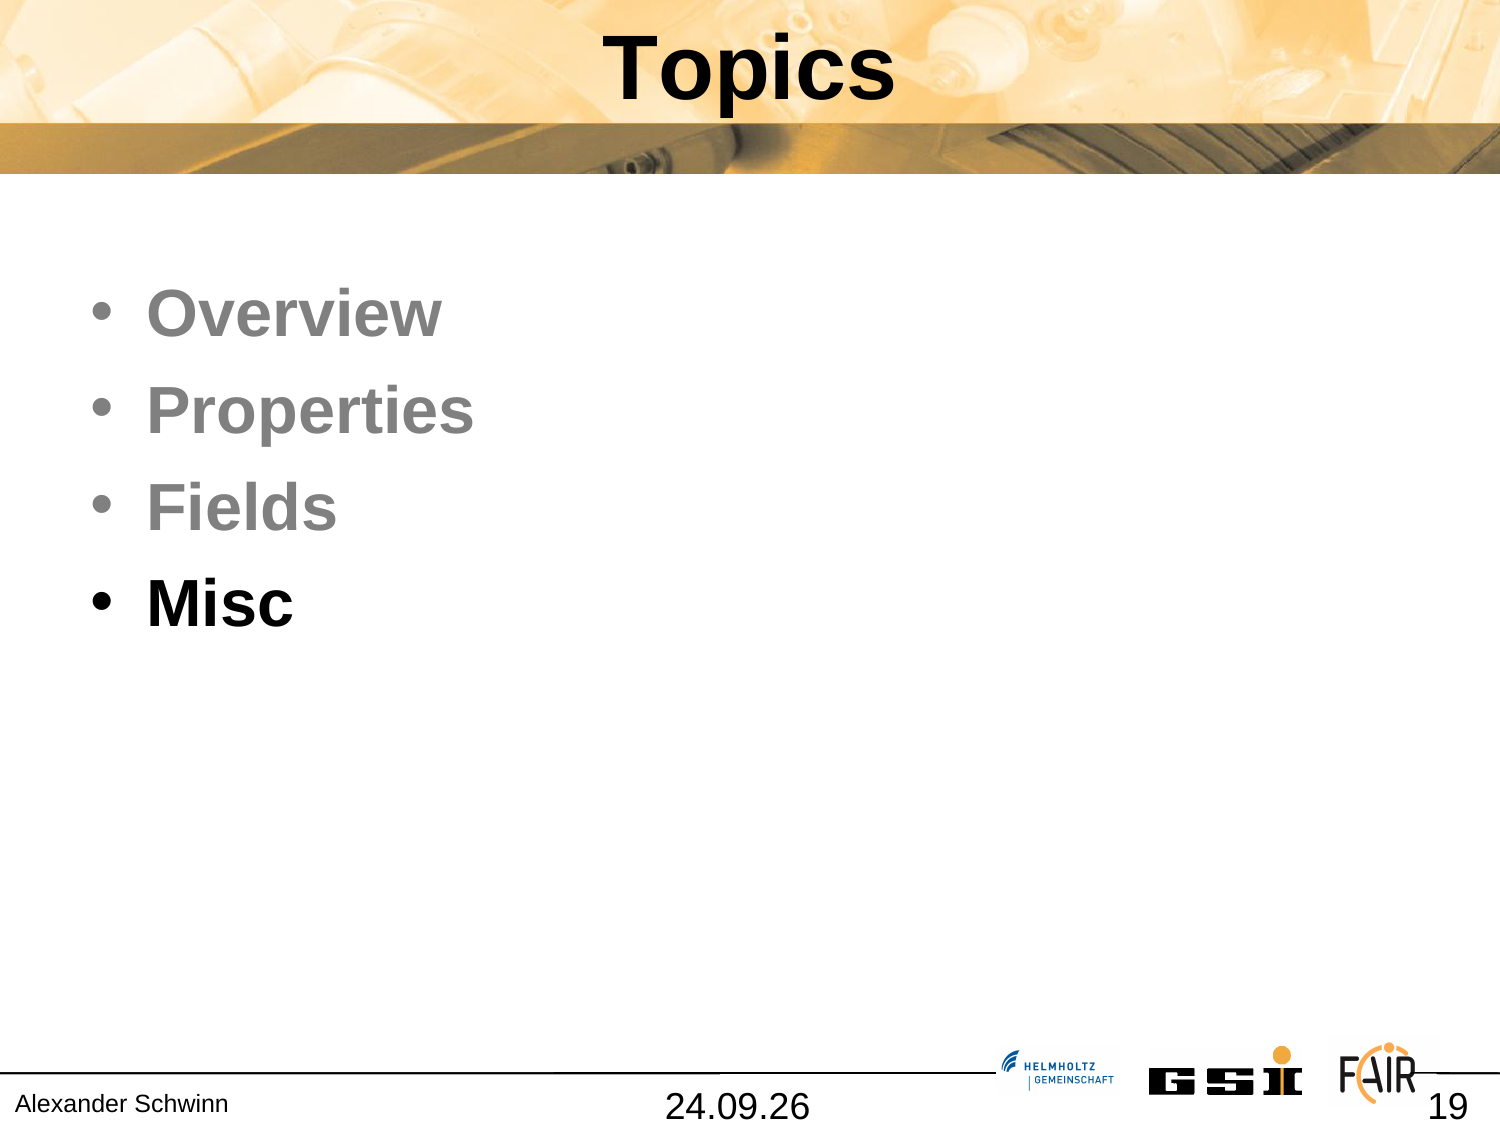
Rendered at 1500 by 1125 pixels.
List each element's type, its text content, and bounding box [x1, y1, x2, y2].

picture [0, 126, 1500, 175]
picture [1149, 1046, 1302, 1095]
title Topics [0, 0, 1500, 126]
picture [1328, 1034, 1439, 1106]
picture [996, 1046, 1121, 1095]
list Overview Properties Fields Misc [75, 262, 1426, 1006]
